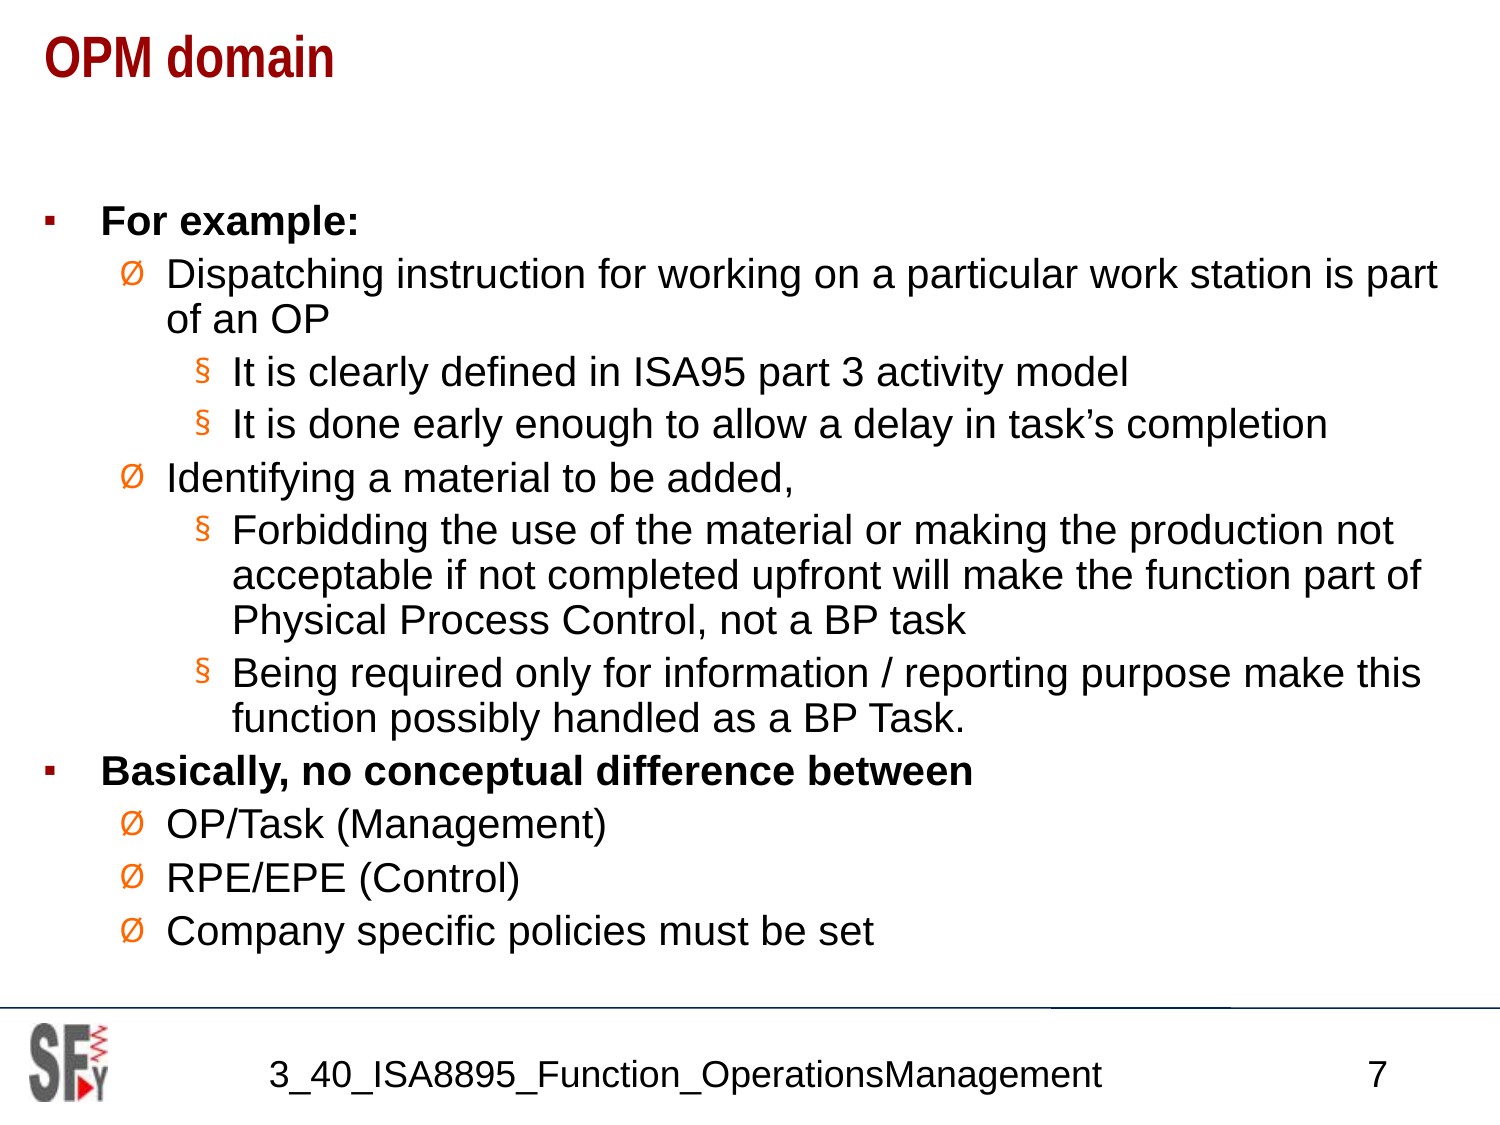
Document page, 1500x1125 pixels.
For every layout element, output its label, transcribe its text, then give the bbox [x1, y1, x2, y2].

slide_number <numéro> [1352, 1034, 1490, 1103]
title OPM domain [29, 12, 1471, 138]
picture [29, 1023, 108, 1102]
footer 3_40_ISA8895_Function_OperationsManagement [253, 1034, 1336, 1103]
list For example: Dispatching instruction for working on a particular work station is part of an OP It is clearly defined in ISA95 part 3 activity model It is done early enough to allow a delay in task’s completion Identifying a material to be added, Forbidding the use of the material or making the production not acceptable if not completed upfront will make the function part of Physical Process Control, not a BP task Being required only for information / reporting purpose make this function possibly handled as a BP Task. Basically, no conceptual difference between OP/Task (Management) RPE/EPE (Control) Company specific policies must be set [29, 184, 1471, 988]
